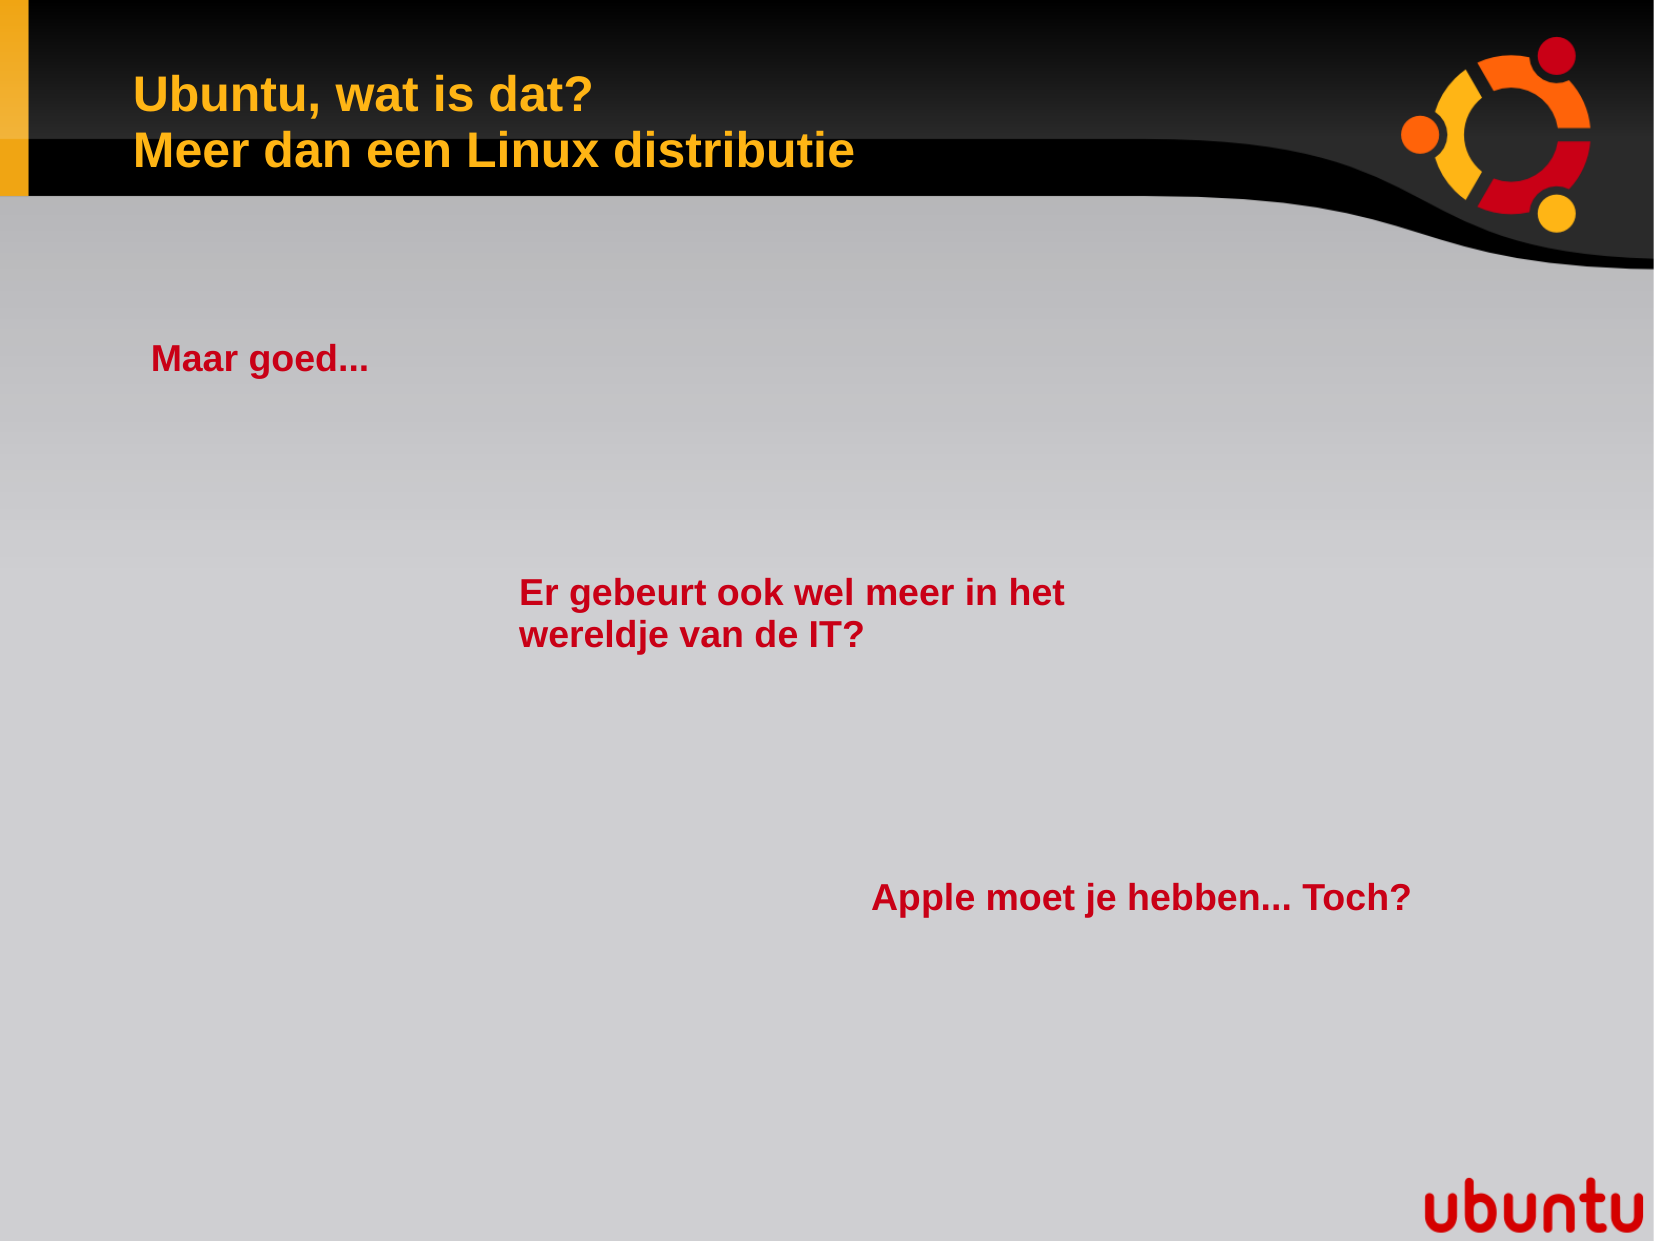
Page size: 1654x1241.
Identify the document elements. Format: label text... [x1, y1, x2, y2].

text_box Er gebeurt ook wel meer in het wereldje van de IT? [504, 564, 1125, 666]
picture [0, 0, 1654, 1241]
text_box Ubuntu, wat is dat? Meer dan een Linux distributie [118, 59, 1093, 188]
text_box Apple moet je hebben... Toch? [856, 869, 1477, 928]
text_box Maar goed... [136, 330, 934, 389]
